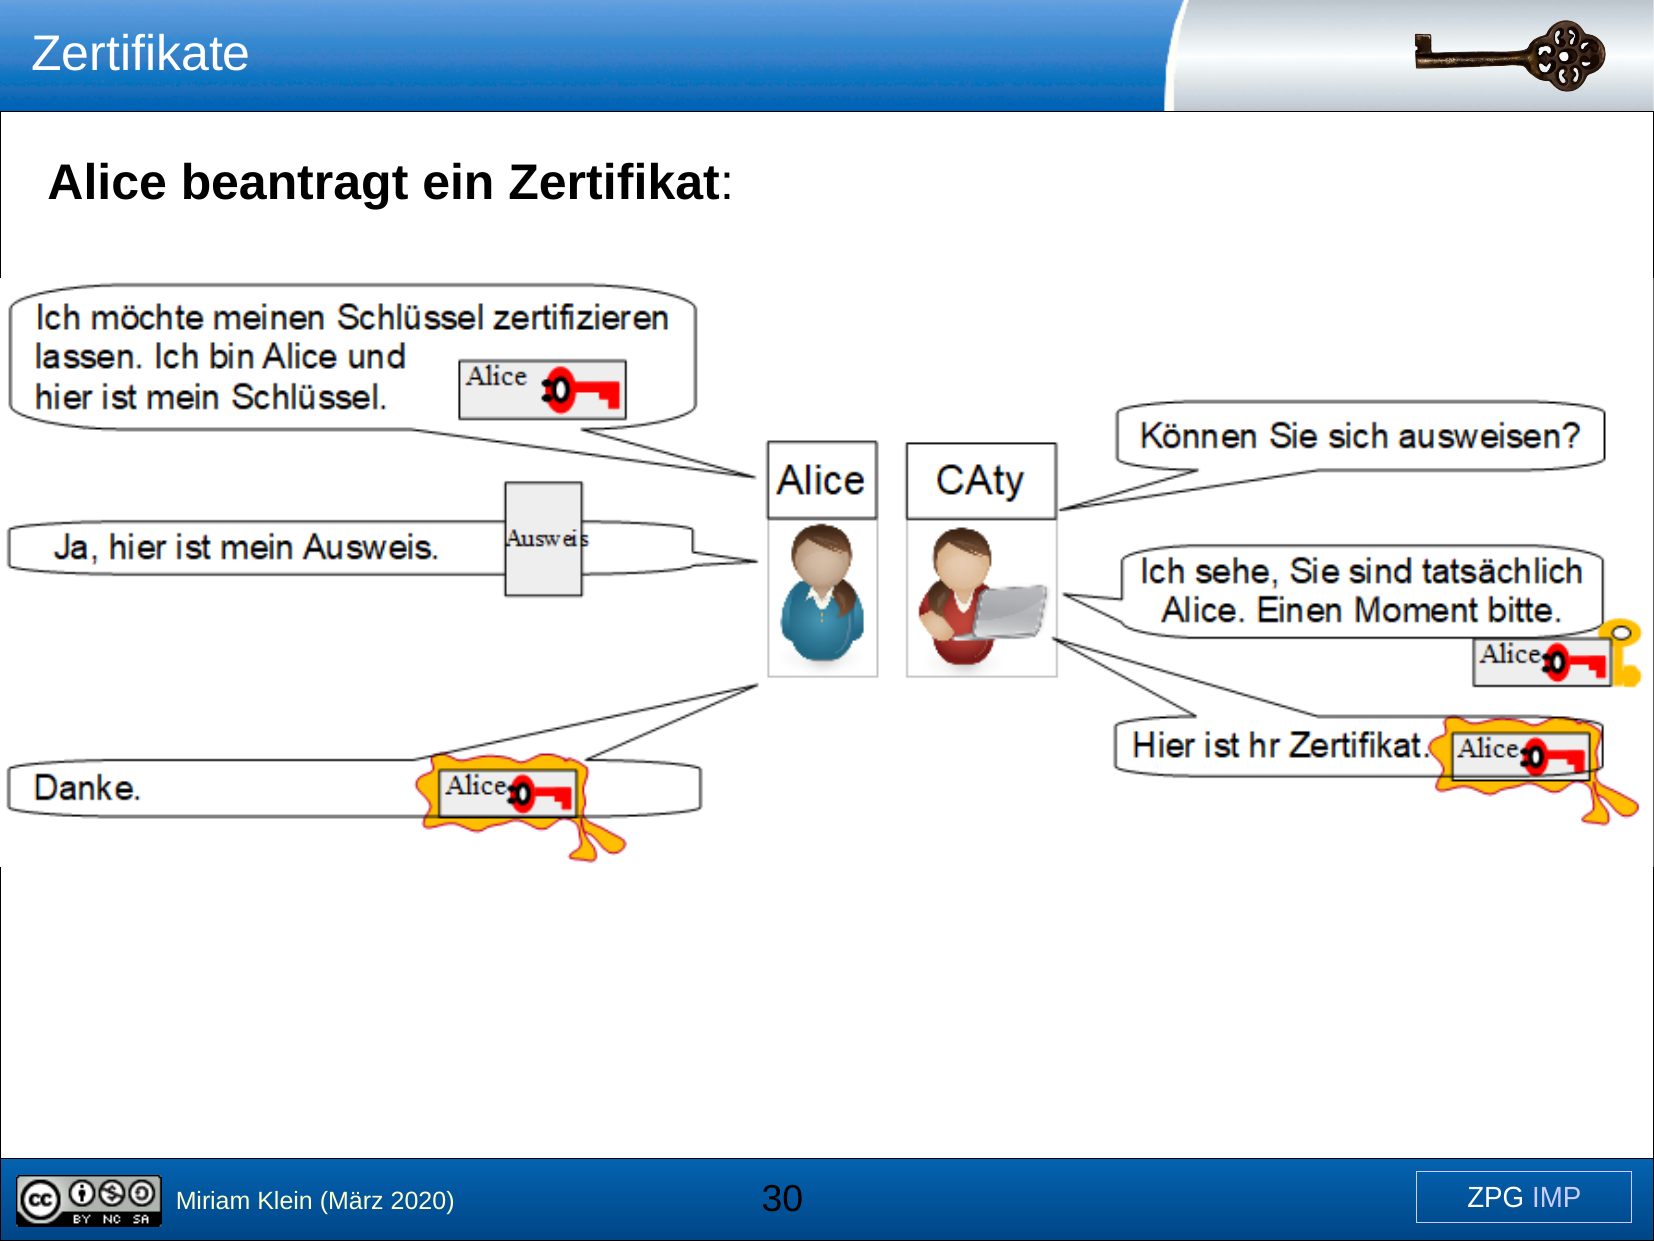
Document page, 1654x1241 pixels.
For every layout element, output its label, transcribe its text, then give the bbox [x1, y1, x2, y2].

picture [16, 1175, 162, 1227]
text_box Alice beantragt ein Zertifikat: [47, 154, 1572, 278]
picture [0, 278, 1654, 867]
title Zertifikate [31, 18, 1151, 89]
picture [0, 0, 1654, 111]
